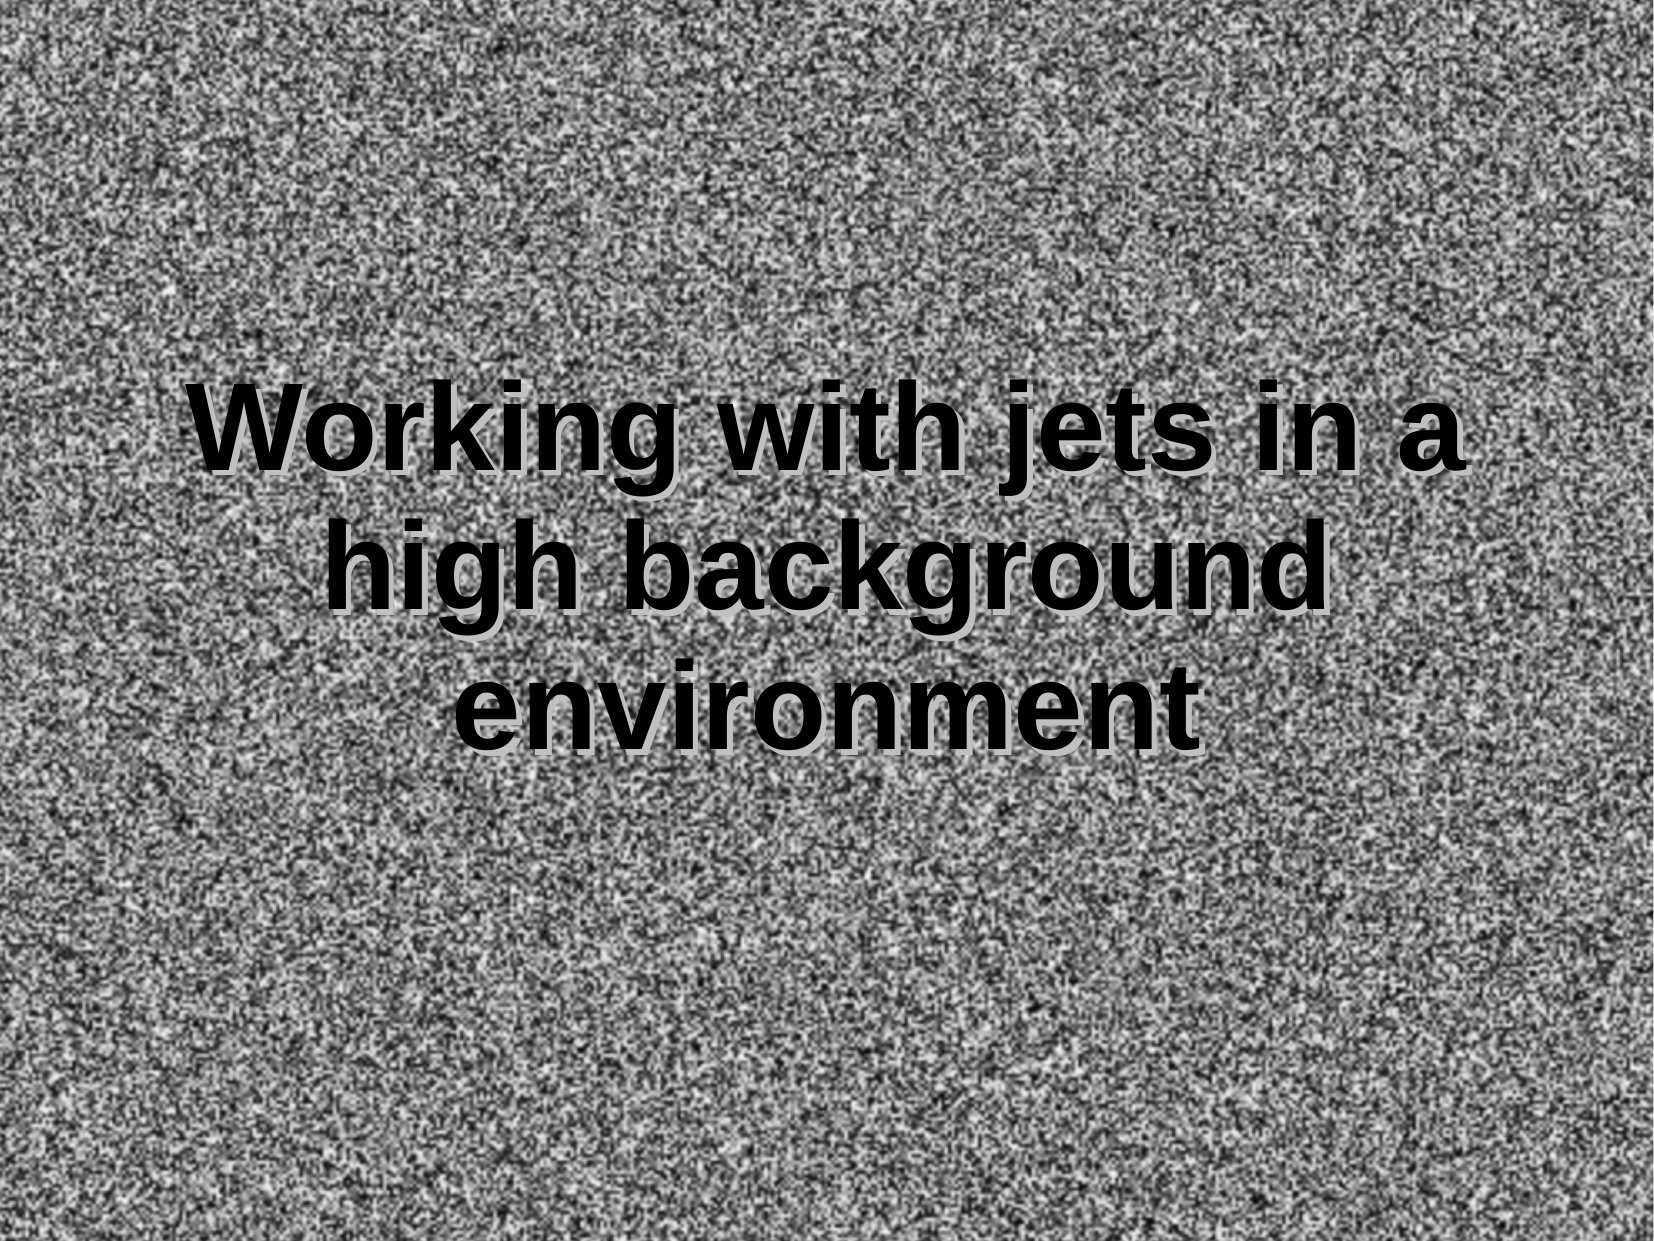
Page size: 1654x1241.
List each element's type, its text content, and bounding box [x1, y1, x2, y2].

picture [0, 0, 1654, 1241]
title Working with jets in a high background environment [82, 356, 1571, 777]
